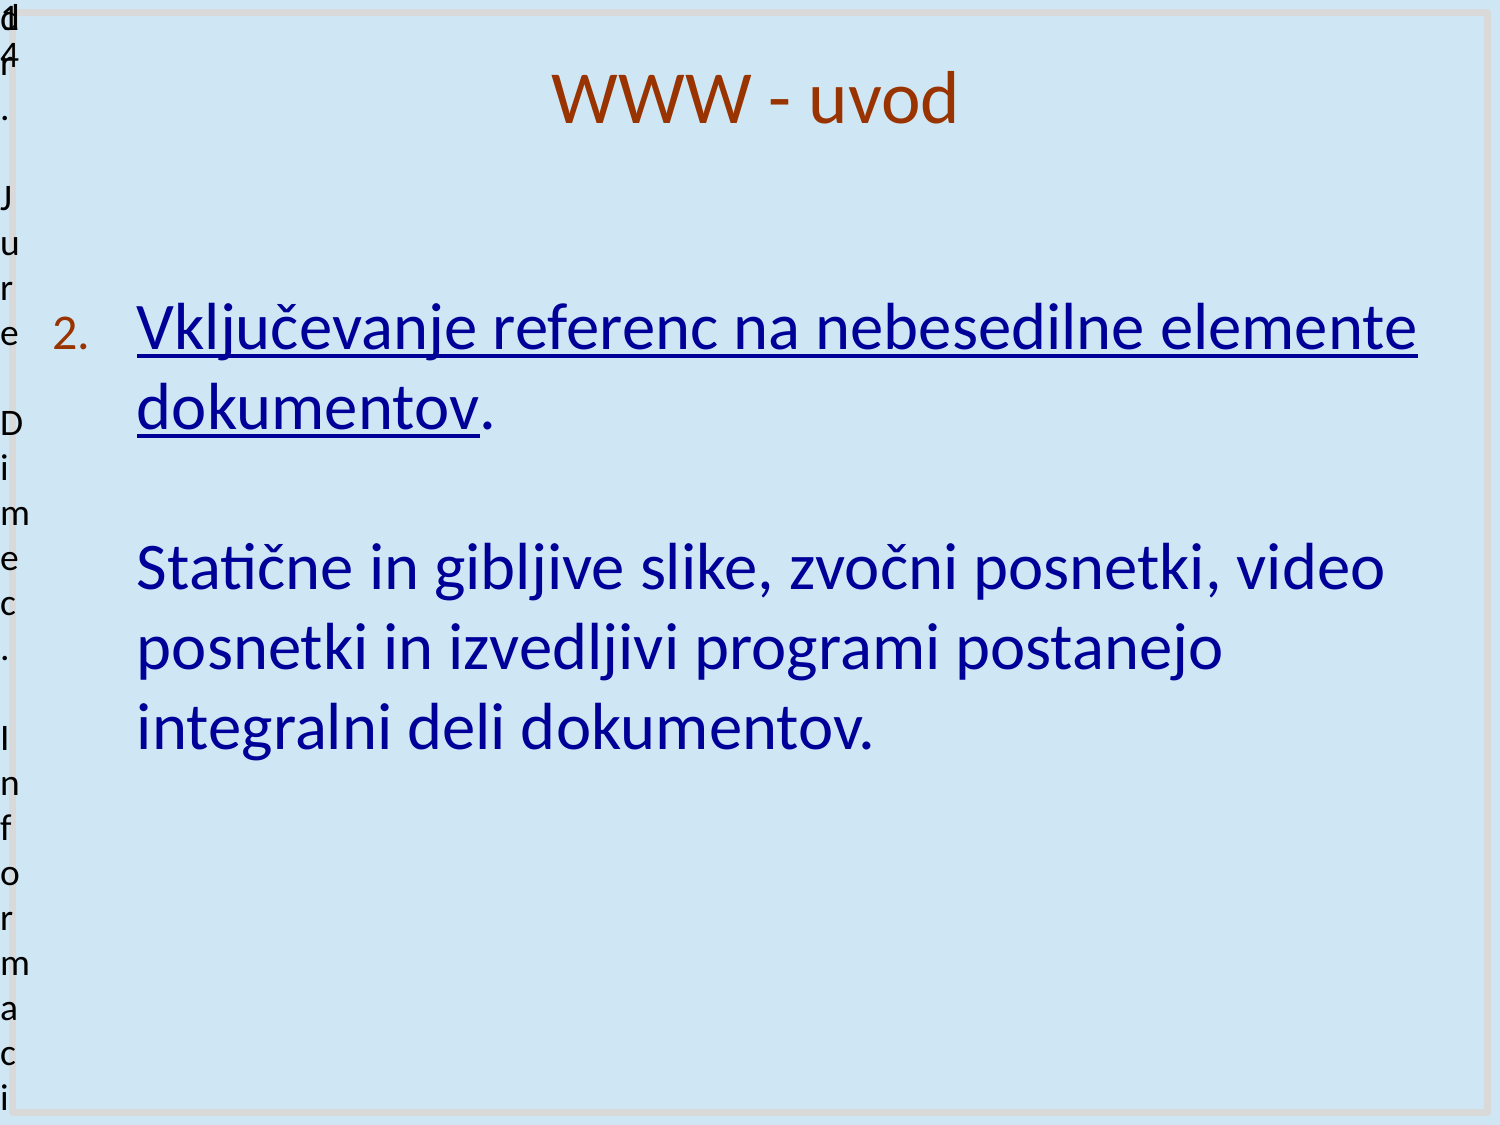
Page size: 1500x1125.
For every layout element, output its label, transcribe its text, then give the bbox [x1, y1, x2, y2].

title WWW - uvod [37, 37, 1475, 150]
list Vključevanje referenc na nebesedilne elemente dokumentov. Statične in gibljive slike, zvočni posnetki, video posnetki in izvedljivi programi postanejo integralni deli dokumentov. [37, 275, 1475, 1050]
